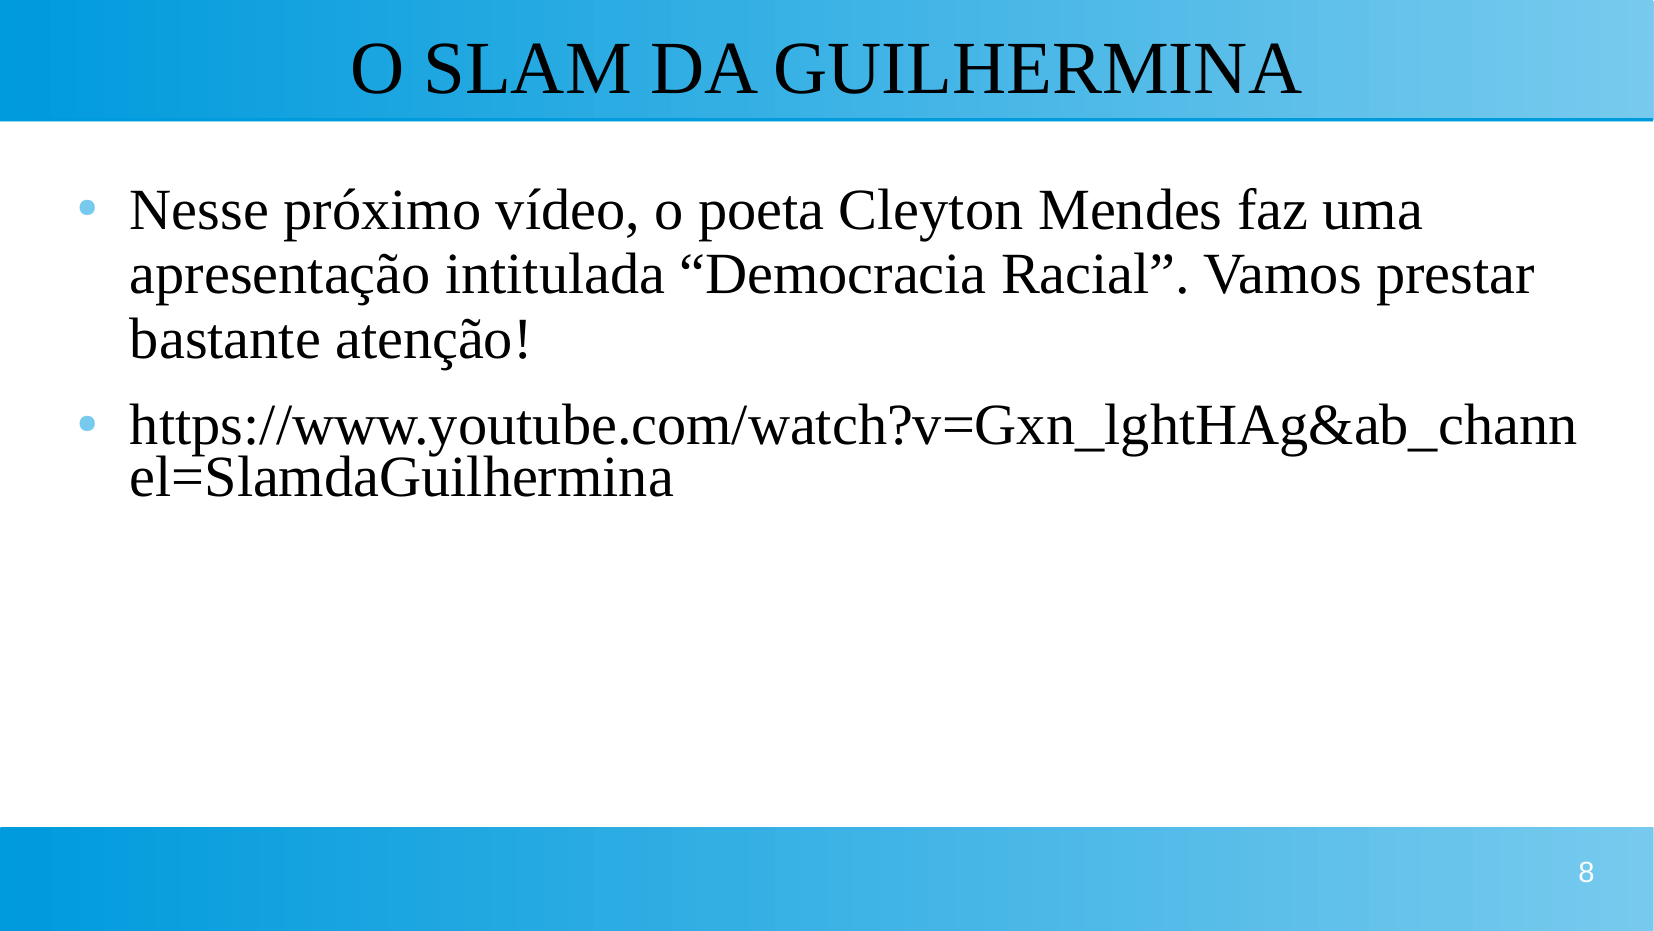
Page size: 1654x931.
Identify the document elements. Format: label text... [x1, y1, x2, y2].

list Nesse próximo vídeo, o poeta Cleyton Mendes faz uma apresentação intitulada “Democracia Racial”. Vamos prestar bastante atenção! https://www.youtube.com/watch?v=Gxn_lghtHAg&ab_channel=SlamdaGuilhermina [59, 177, 1595, 768]
title O SLAM DA GUILHERMINA [59, 27, 1595, 111]
